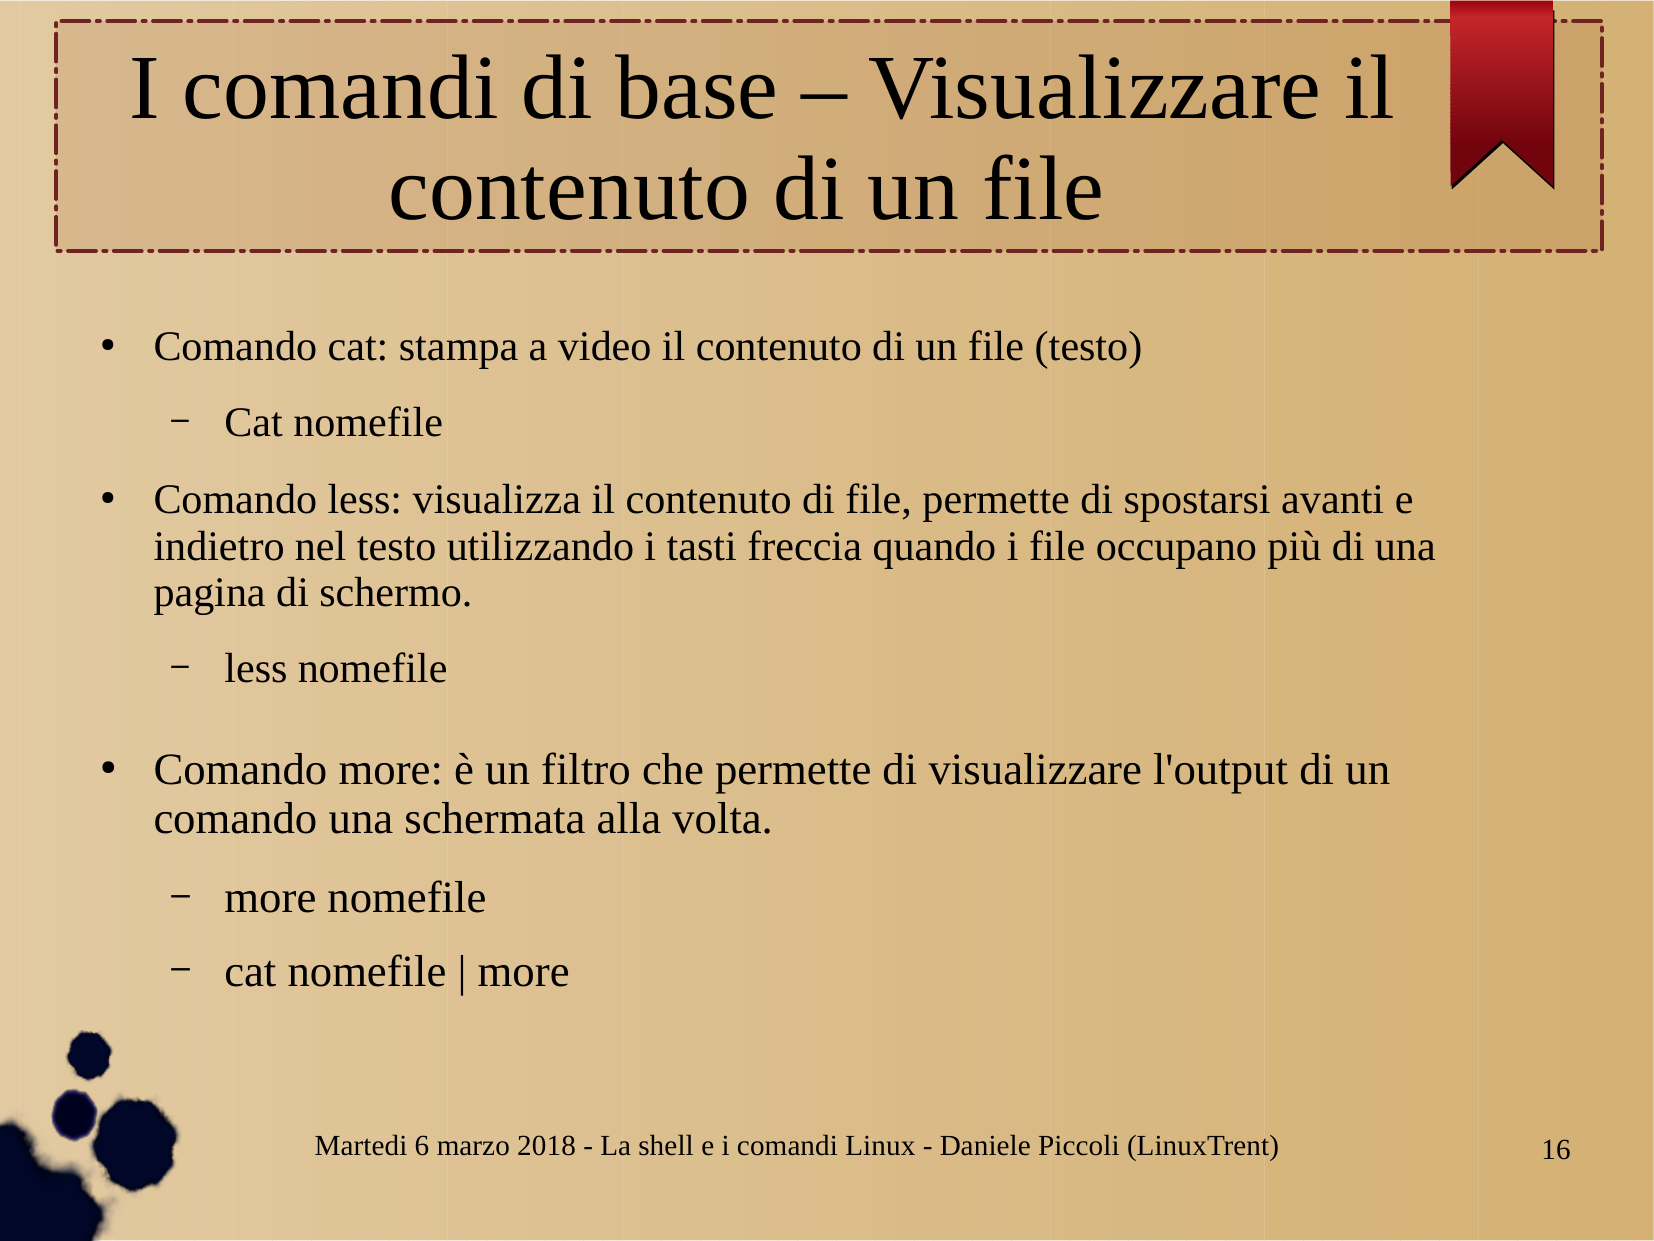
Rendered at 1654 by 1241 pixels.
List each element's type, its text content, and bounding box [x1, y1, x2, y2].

list Comando more: è un filtro che permette di visualizzare l'output di un comando una schermata alla volta. more nomefile cat nomefile | more [82, 744, 1548, 1004]
list Comando cat: stampa a video il contenuto di un file (testo) Cat nomefile [82, 322, 1548, 473]
list Comando less: visualizza il contenuto di file, permette di spostarsi avanti e indietro nel testo utilizzando i tasti freccia quando i file occupano più di una pagina di schermo. less nomefile [82, 476, 1548, 721]
title I comandi di base – Visualizzare il contenuto di un file [82, 36, 1412, 240]
